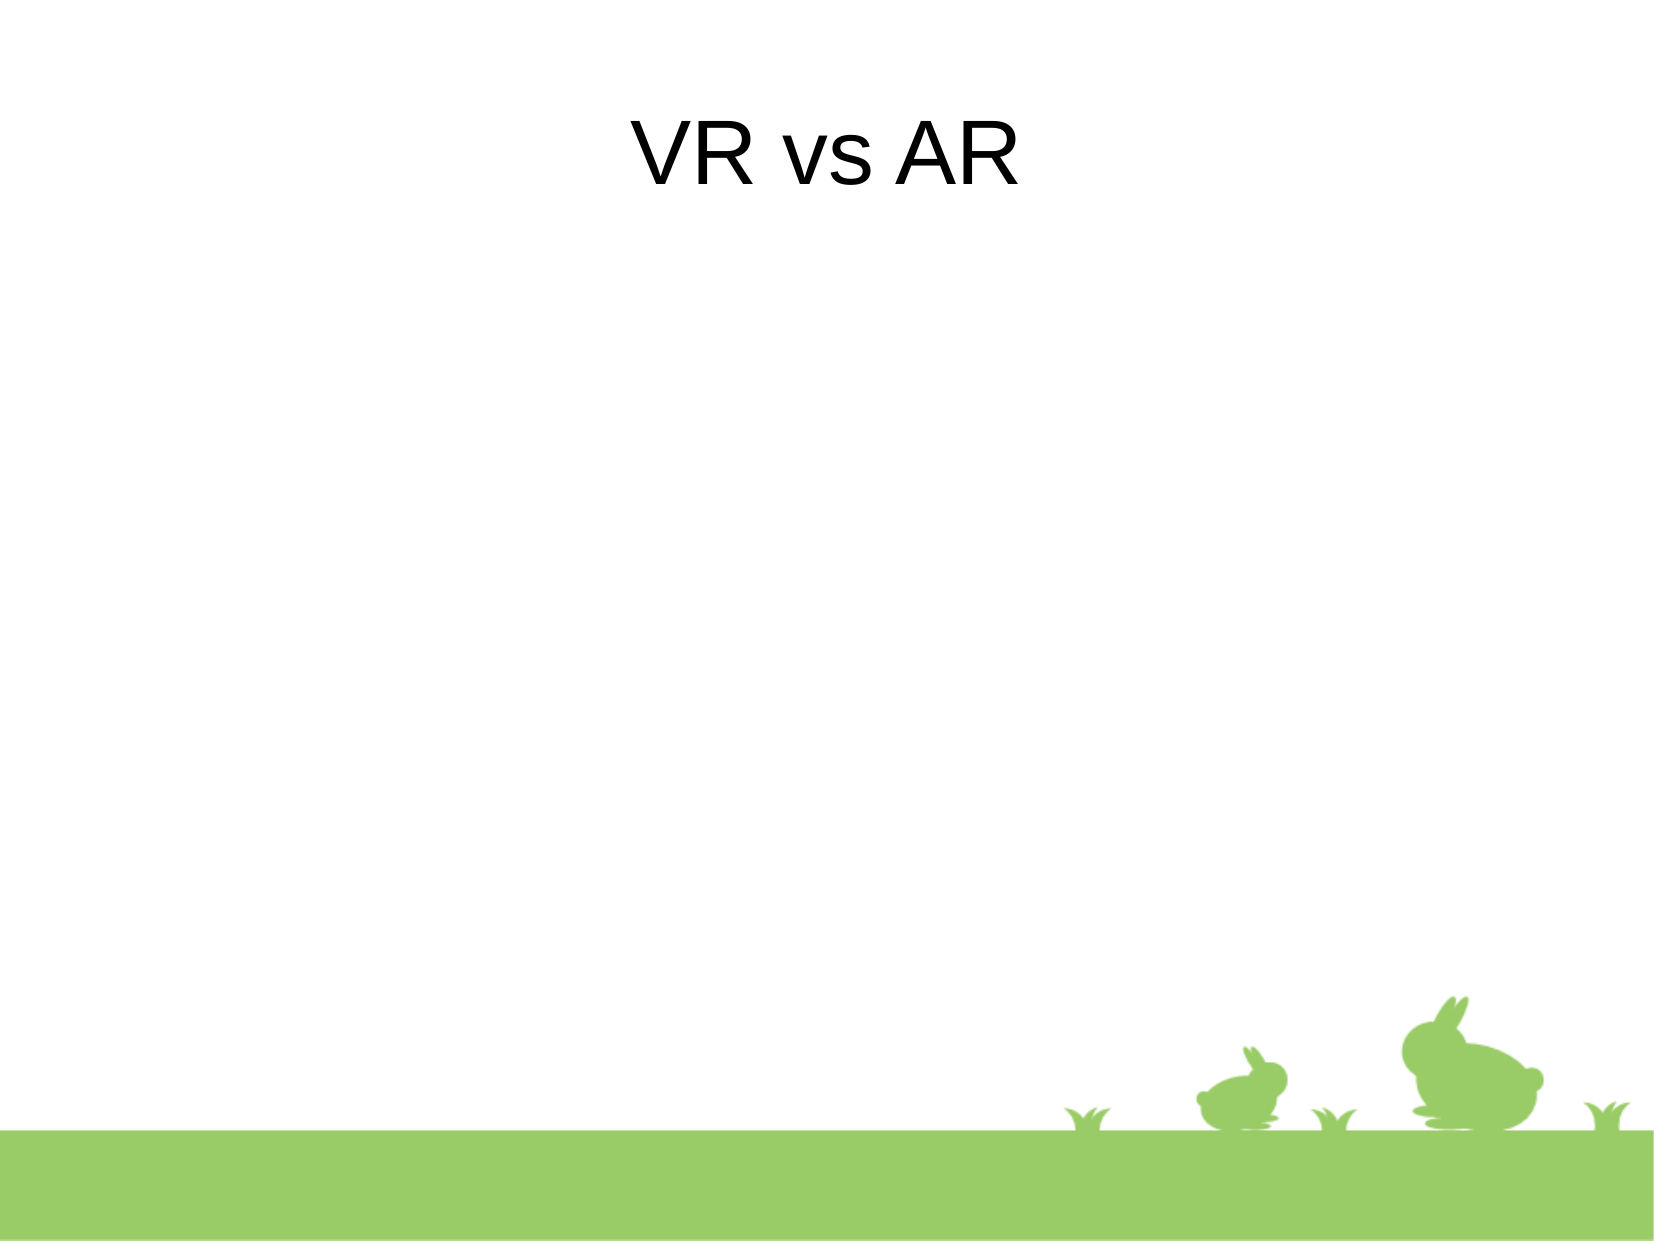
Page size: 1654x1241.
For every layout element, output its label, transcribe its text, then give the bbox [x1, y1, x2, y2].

title VR vs AR [82, 49, 1571, 257]
picture [0, 0, 1654, 1241]
